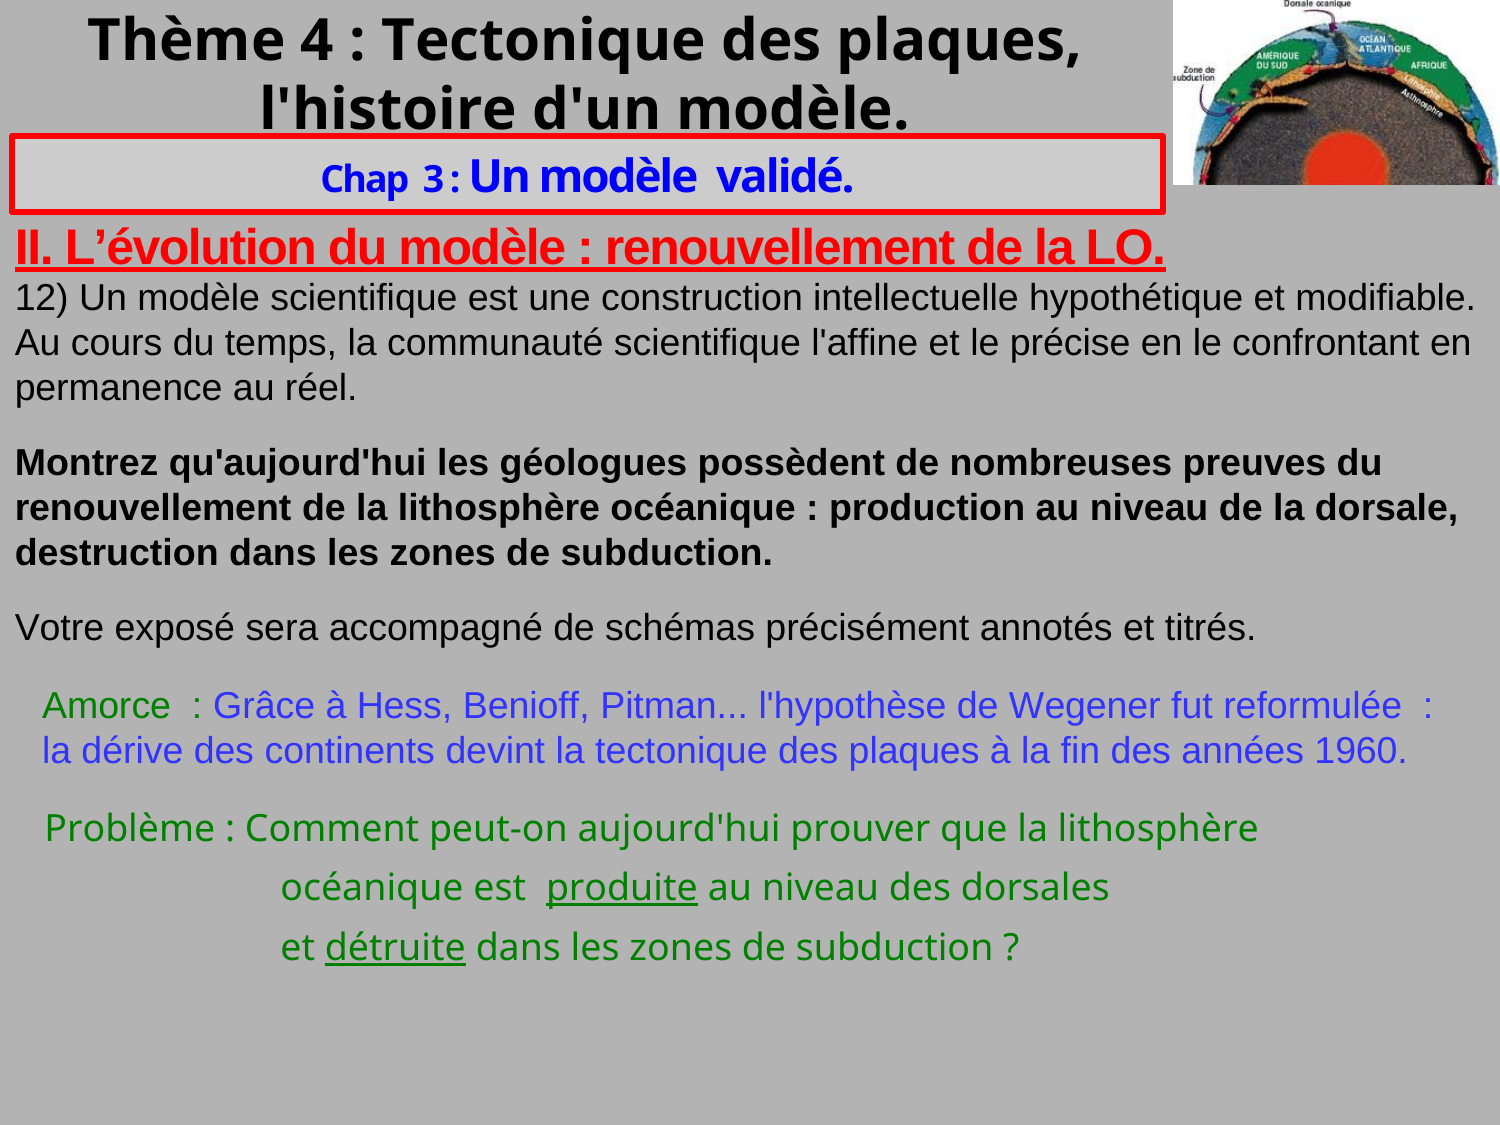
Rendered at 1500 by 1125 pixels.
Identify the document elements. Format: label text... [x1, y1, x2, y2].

text_box Chap 3 : Un modèle validé. [11, 135, 1164, 206]
text_box II. L’évolution du modèle : renouvellement de la LO. [0, 206, 1500, 265]
text_box et détruite dans les zones de subduction ? [265, 915, 1165, 976]
text_box 12) Un modèle scientifique est une construction intellectuelle hypothétique et modifiable. Au cours du temps, la communauté scientifique l'affine et le précise en le confrontant en permanence au réel. Montrez qu'aujourd'hui les géologues possèdent de nombreuses preuves du renouvellement de la lithosphère océanique : production au niveau de la dorsale, destruction dans les zones de subduction. Votre exposé sera accompagné de schémas précisément annotés et titrés. [0, 265, 1500, 656]
text_box Amorce : Grâce à Hess, Benioff, Pitman... l'hypothèse de Wegener fut reformulée : la dérive des continents devint la tectonique des plaques à la fin des années 1960. [27, 673, 1477, 779]
text_box Problème : Comment peut-on aujourd'hui prouver que la lithosphère [29, 796, 1500, 857]
text_box océanique est produite au niveau des dorsales [265, 855, 1500, 916]
text_box Thème 4 : Tectonique des plaques, l'histoire d'un modèle. [0, 0, 1173, 150]
picture [1173, 0, 1500, 185]
